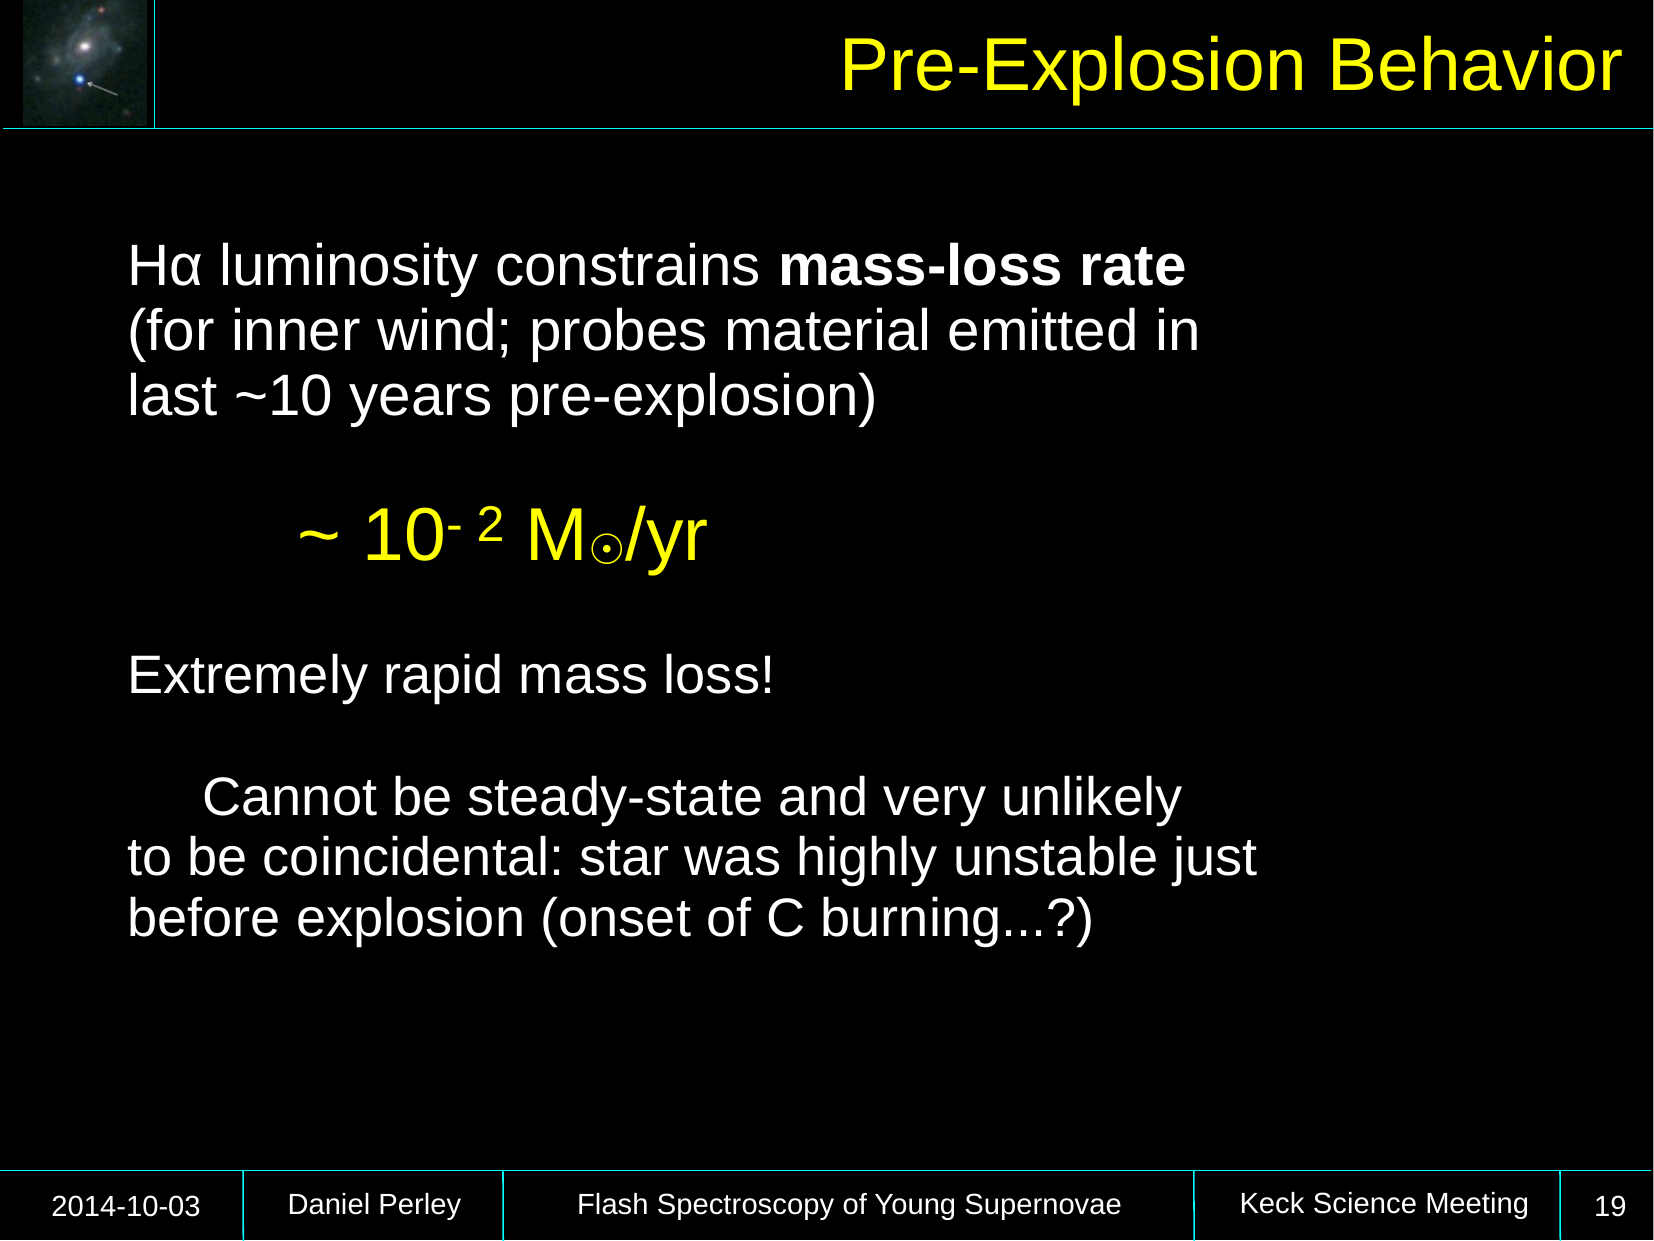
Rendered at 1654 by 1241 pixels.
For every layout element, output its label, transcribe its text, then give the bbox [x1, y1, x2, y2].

title Pre-Explosion Behavior [187, 21, 1624, 108]
text_box Hα luminosity constrains mass-loss rate (for inner wind; probes material emitted in last ~10 years pre-explosion) ~ 10- 2 M☉/yr [112, 225, 1313, 600]
text_box Extremely rapid mass loss! Cannot be steady-state and very unlikely to be coincidental: star was highly unstable just before explosion (onset of C burning...?) [112, 637, 1426, 1016]
picture [23, 0, 147, 126]
